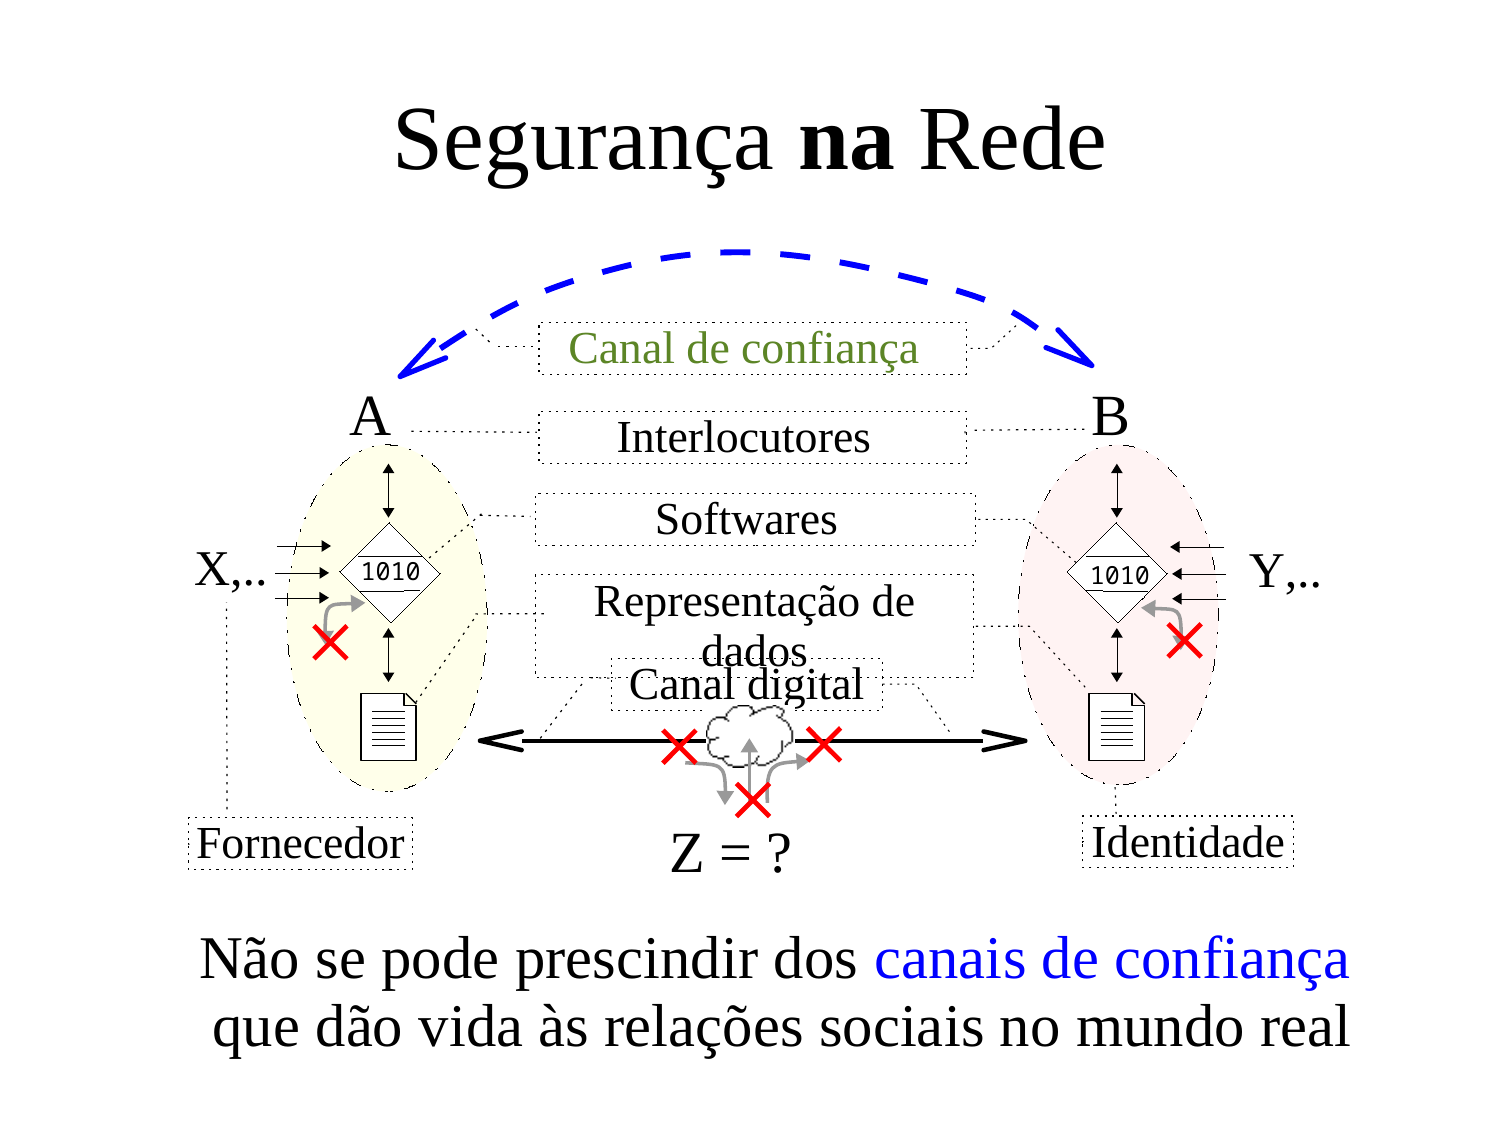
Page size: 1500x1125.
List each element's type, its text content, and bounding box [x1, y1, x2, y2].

title Segurança na Rede [75, 44, 1425, 233]
picture [778, 764, 795, 768]
text_box  [1161, 616, 1217, 689]
text_box  [800, 720, 848, 793]
text_box Interlocutores [538, 411, 967, 464]
picture [706, 705, 795, 768]
text_box 1010 [360, 537, 447, 600]
text_box  [729, 776, 785, 848]
text_box Canal digital [611, 678, 788, 711]
text_box  [656, 722, 712, 795]
text_box Representação de dados [535, 574, 974, 678]
text_box Canal de confiança [538, 322, 967, 375]
text_box  [307, 618, 363, 690]
text_box Fornecedor [188, 817, 413, 870]
text_box Y,.. [1248, 543, 1323, 610]
text_box [286, 445, 488, 792]
text_box A [349, 383, 398, 451]
text_box [1018, 447, 1219, 785]
text_box 1010 [1090, 541, 1177, 593]
text_box X,.. [181, 540, 268, 607]
text_box Z = ? [669, 820, 793, 888]
text_box Identidade [1082, 816, 1294, 868]
text_box [1177, 548, 1216, 574]
text_box Softwares [535, 493, 976, 546]
text_box Canal digital [788, 678, 883, 711]
text_box B [1091, 383, 1136, 451]
subtitle Não se pode prescindir dos canais de confiança que dão vida às relações sociais no mundo real [70, 923, 1421, 1060]
